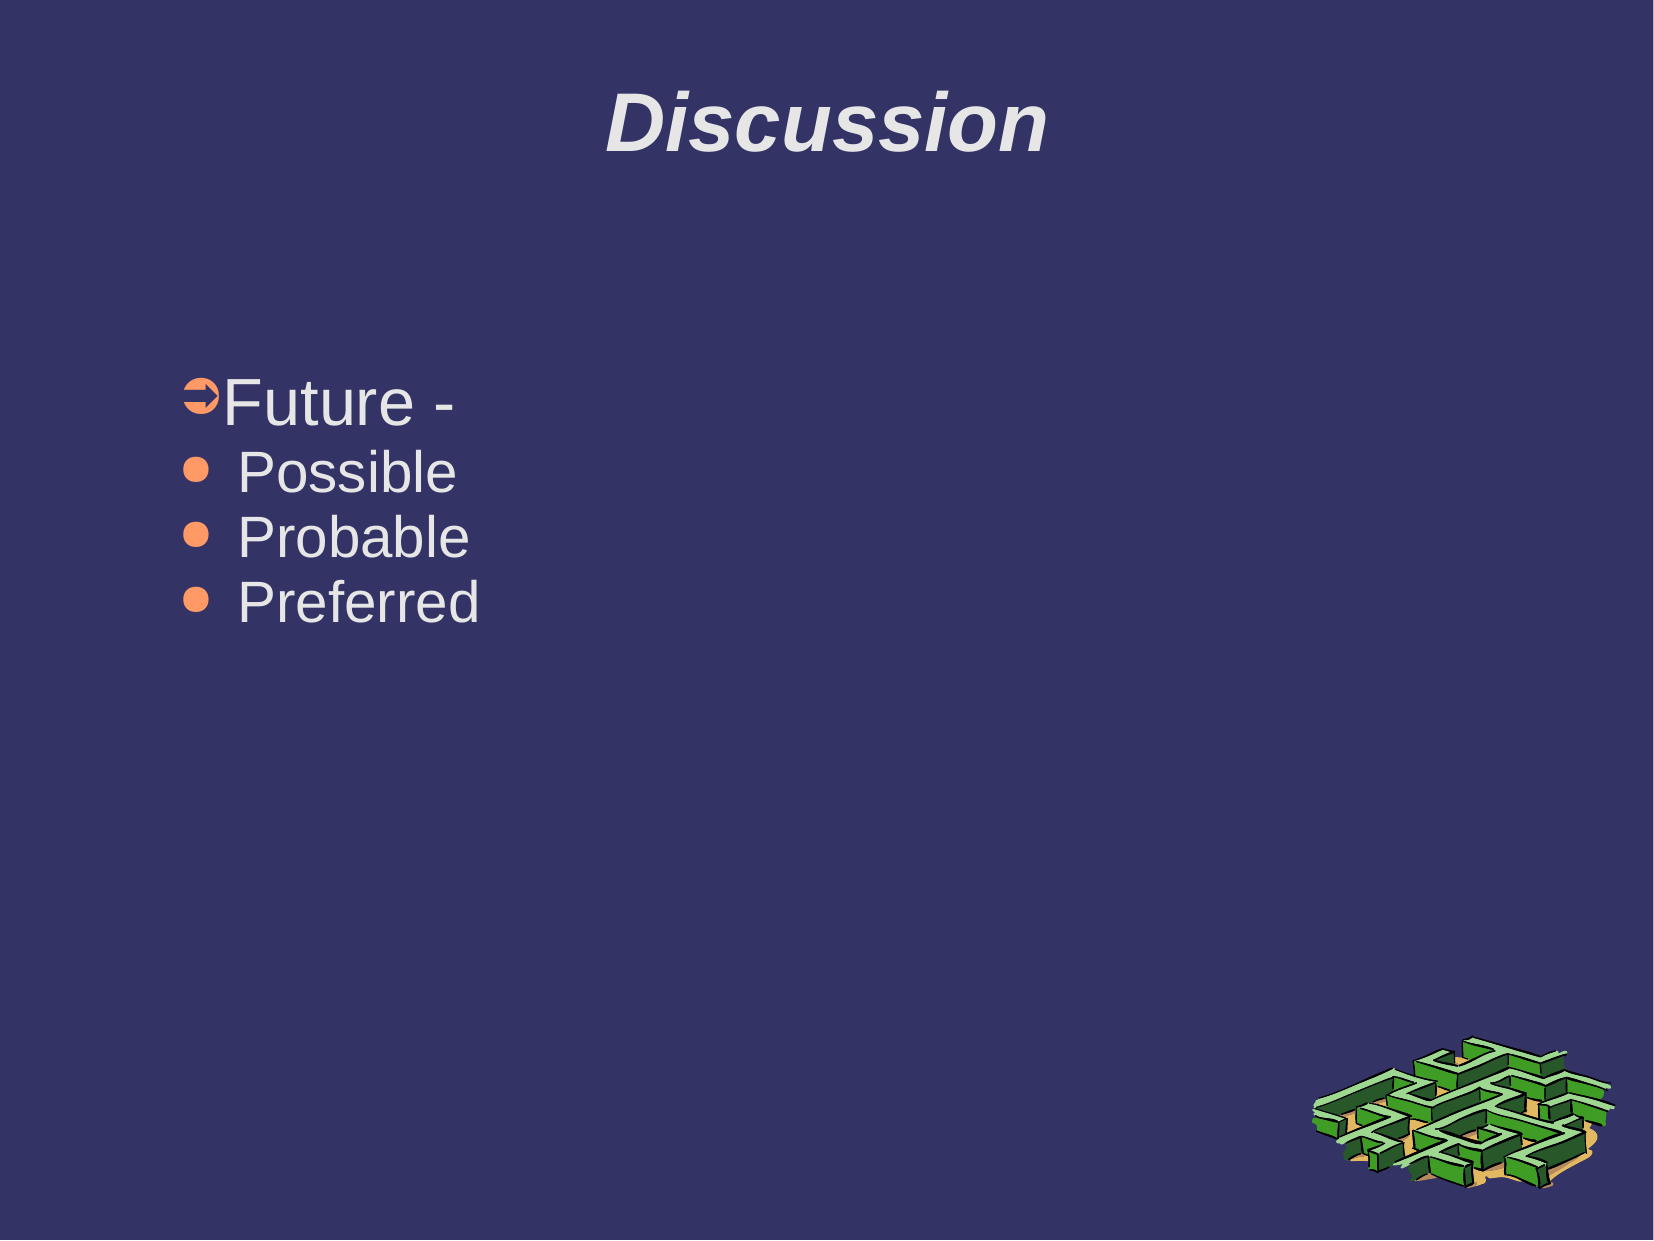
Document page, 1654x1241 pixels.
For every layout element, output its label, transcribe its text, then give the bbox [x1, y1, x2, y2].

list Future - Possible Probable Preferred [178, 364, 1570, 1132]
title Discussion [121, 26, 1534, 219]
